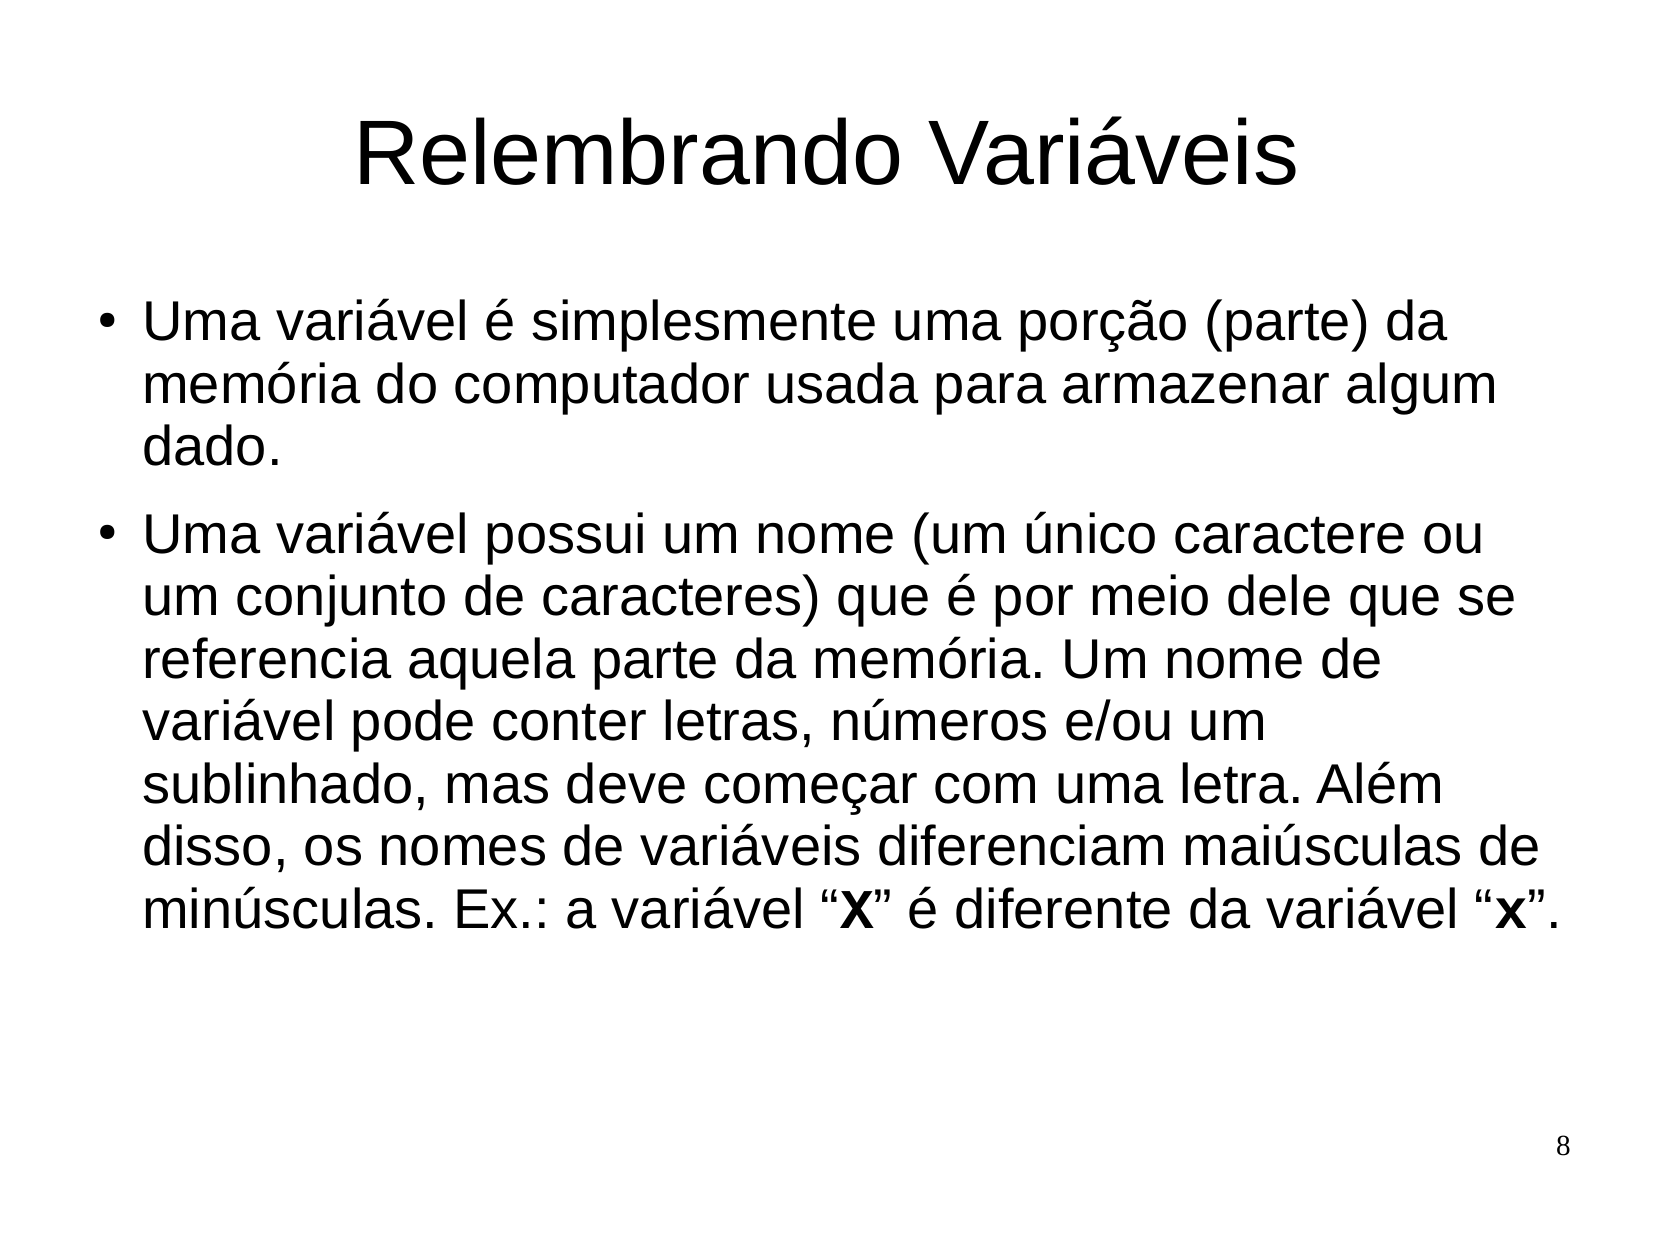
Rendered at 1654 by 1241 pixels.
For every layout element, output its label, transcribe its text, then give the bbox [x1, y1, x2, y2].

list Uma variável é simplesmente uma porção (parte) da memória do computador usada para armazenar algum dado. Uma variável possui um nome (um único caractere ou um conjunto de caracteres) que é por meio dele que se referencia aquela parte da memória. Um nome de variável pode conter letras, números e/ou um sublinhado, mas deve começar com uma letra. Além disso, os nomes de variáveis diferenciam maiúsculas de minúsculas. Ex.: a variável “X” é diferente da variável “x”. [82, 290, 1571, 1010]
title Relembrando Variáveis [82, 49, 1571, 257]
